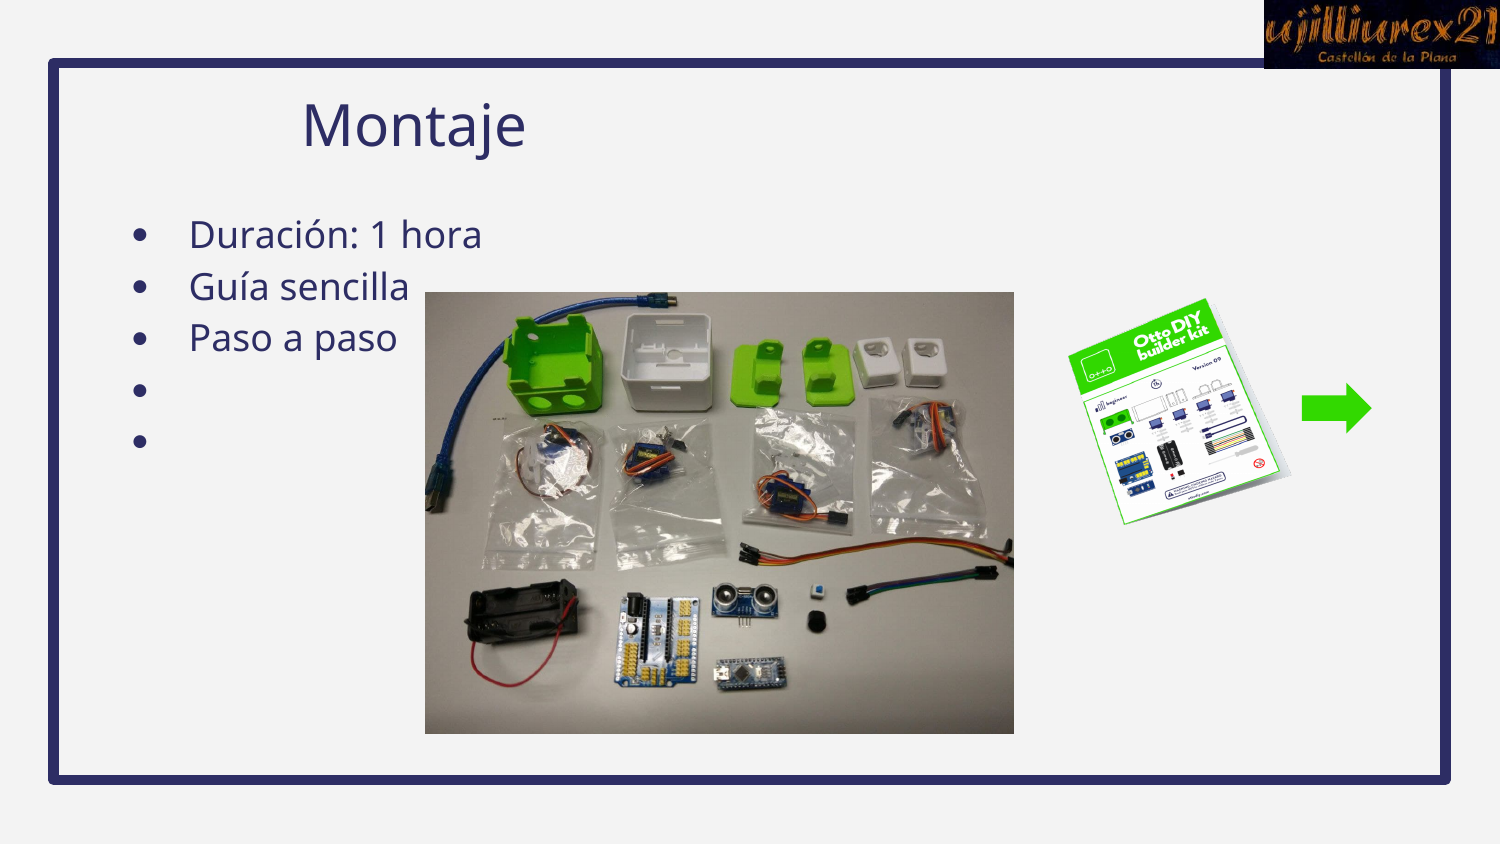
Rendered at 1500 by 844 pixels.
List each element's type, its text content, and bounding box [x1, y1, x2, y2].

picture [425, 292, 1014, 734]
text_box [1301, 382, 1372, 434]
picture [1047, 292, 1310, 534]
list Duración: 1 hora Guía sencilla Paso a paso [79, 189, 853, 750]
title Montaje [286, 72, 1419, 167]
picture [1264, 0, 1500, 69]
